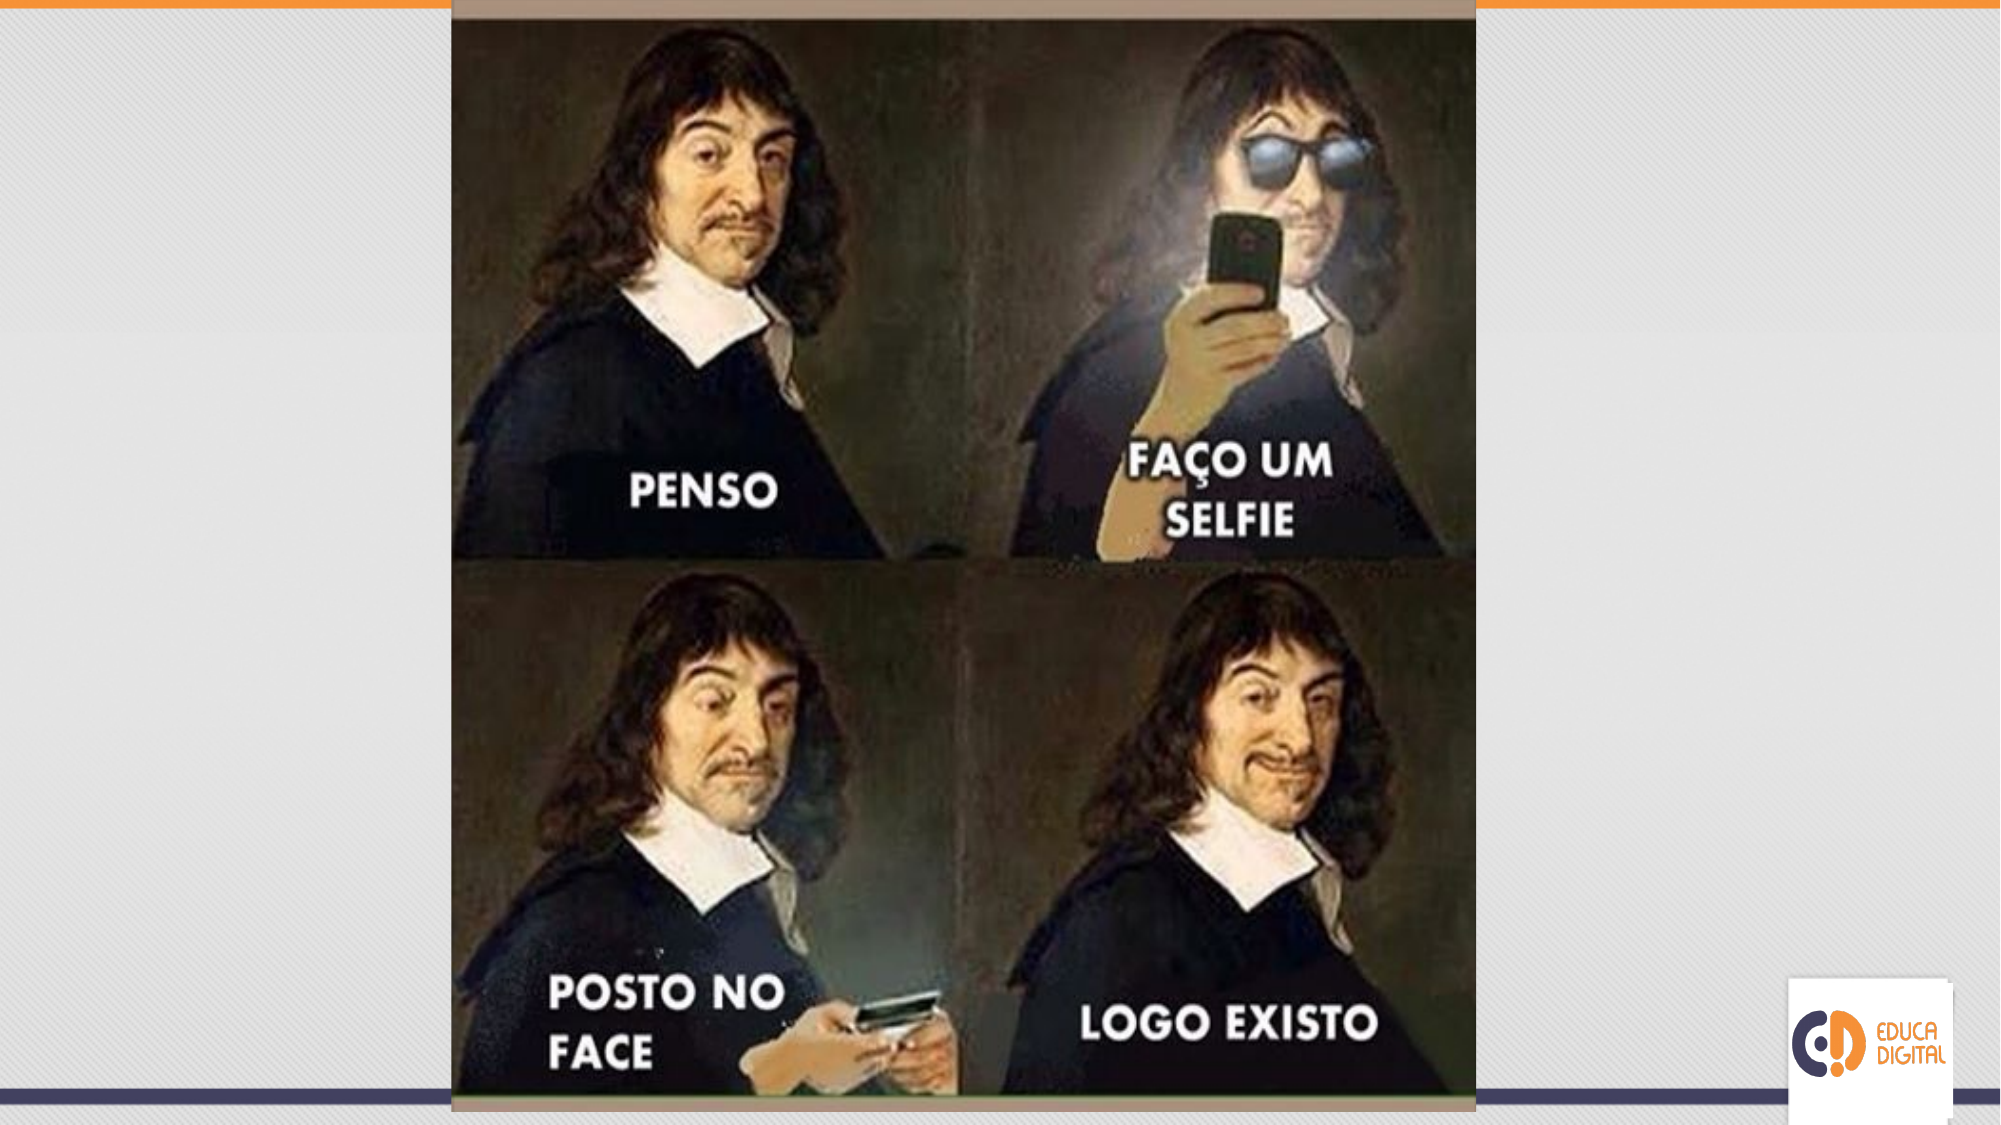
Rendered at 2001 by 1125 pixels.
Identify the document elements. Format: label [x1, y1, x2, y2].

text_box [1792, 1115, 1954, 1119]
picture [0, 0, 2001, 1125]
